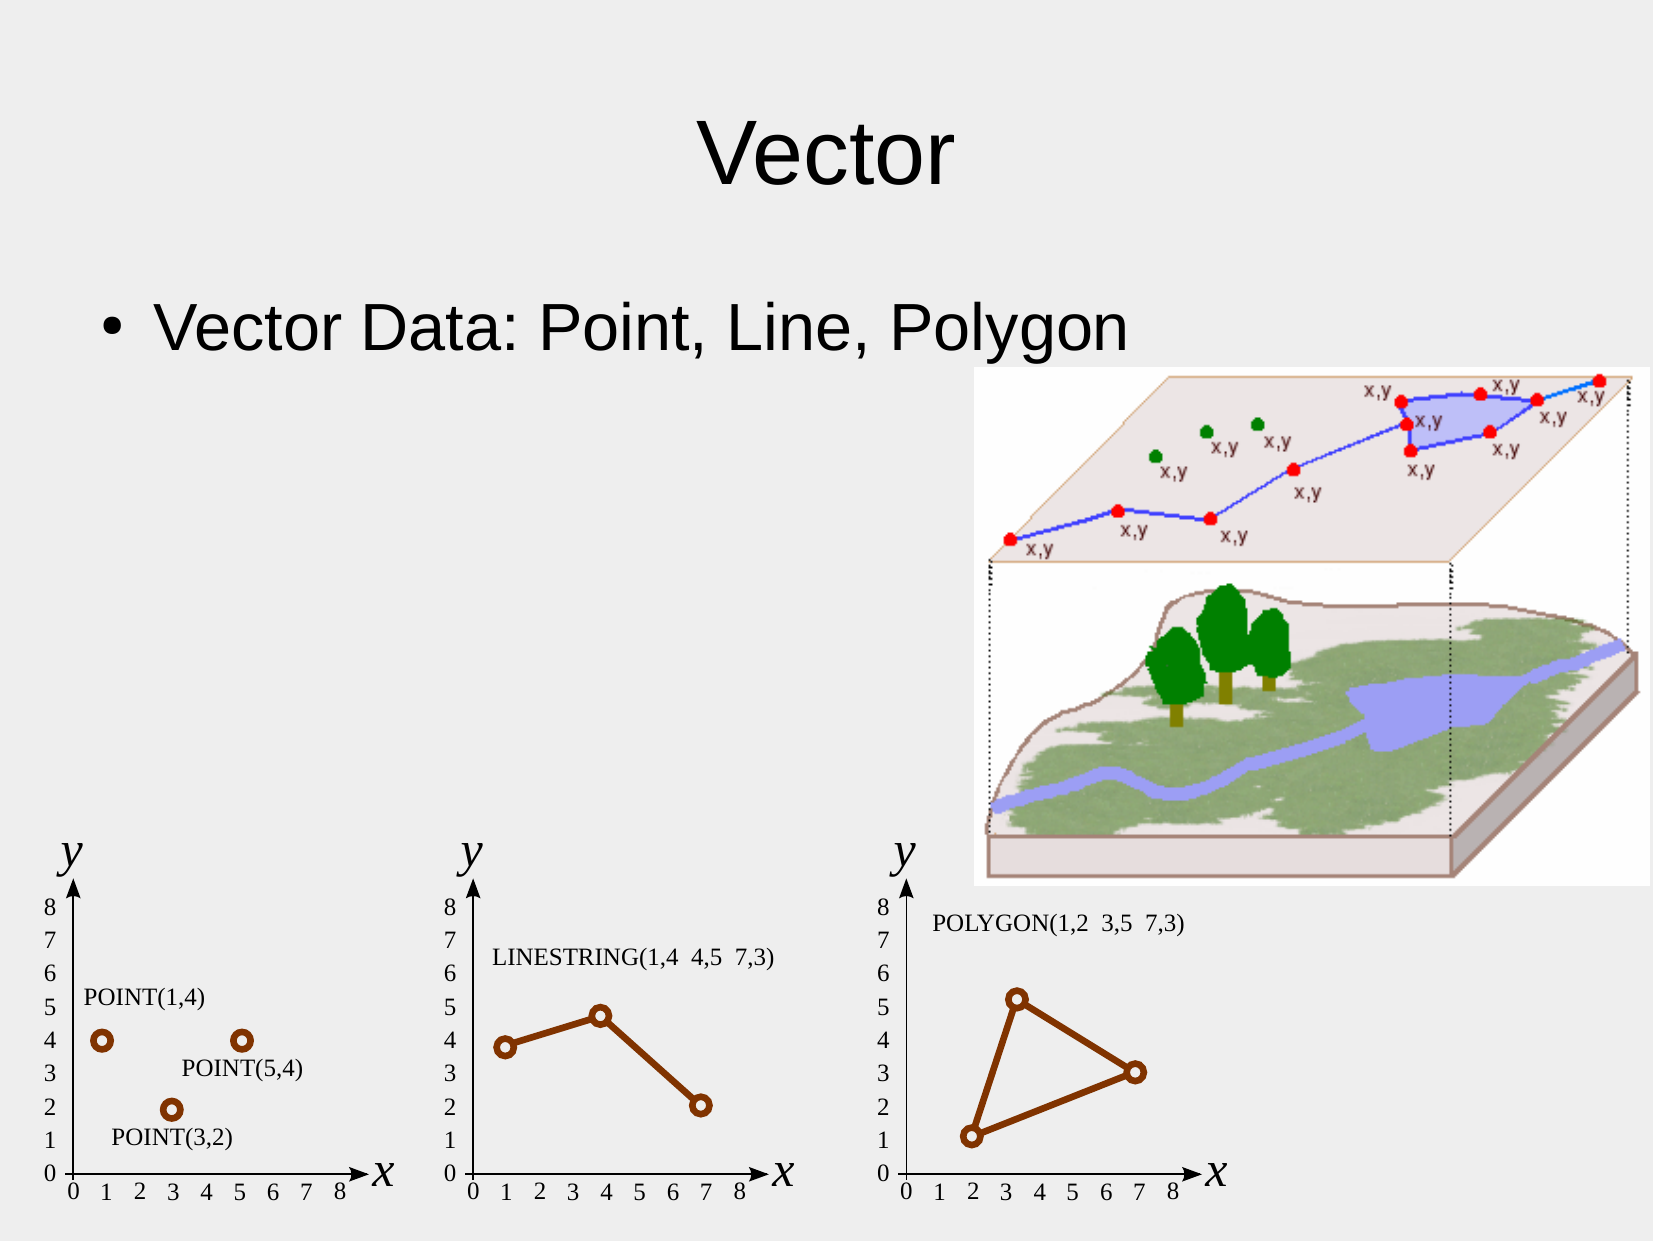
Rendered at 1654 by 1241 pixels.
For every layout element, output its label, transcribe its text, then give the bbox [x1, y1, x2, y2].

picture [44, 843, 1227, 1201]
title Vector [82, 49, 1571, 257]
list Vector Data: Point, Line, Polygon [82, 290, 1571, 1010]
picture [1571, 367, 1650, 886]
